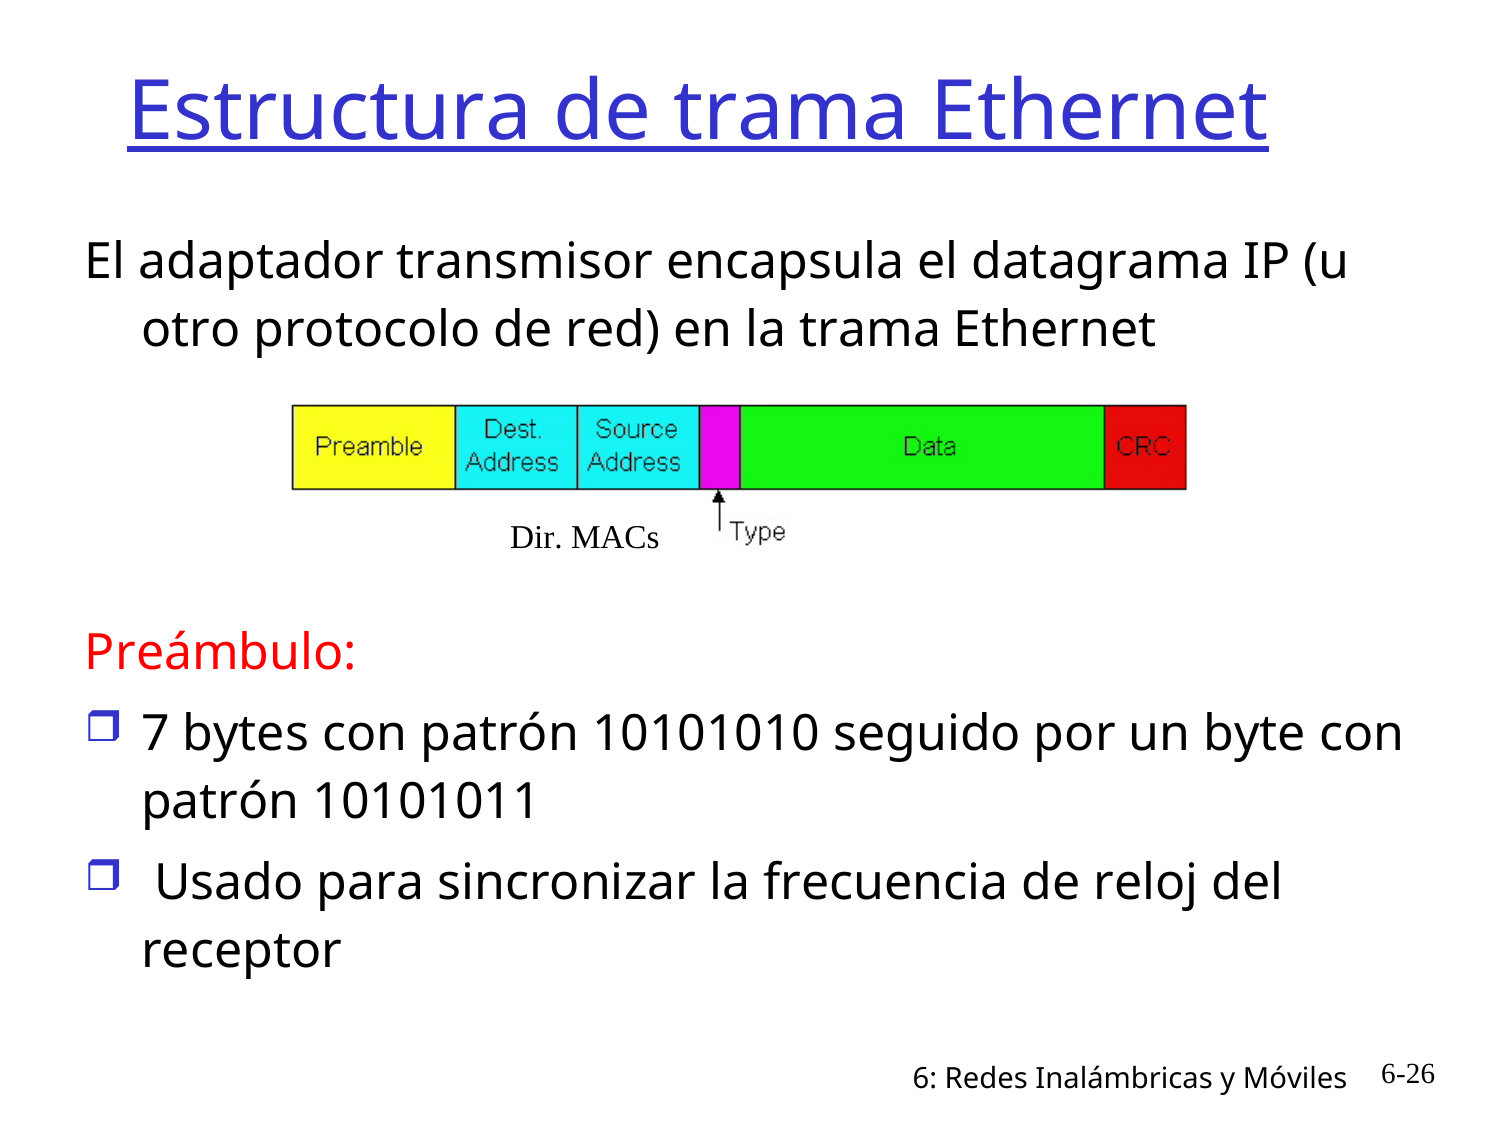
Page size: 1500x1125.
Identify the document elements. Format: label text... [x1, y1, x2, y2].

text_box Dir. MACs [495, 507, 675, 563]
list El adaptador transmisor encapsula el datagrama IP (u otro protocolo de red) en la trama Ethernet Preámbulo: 7 bytes con patrón 10101010 seguido por un byte con patrón 10101011 Usado para sincronizar la frecuencia de reloj del receptor [70, 217, 1462, 930]
title Estructura de trama Ethernet [112, 50, 1388, 164]
